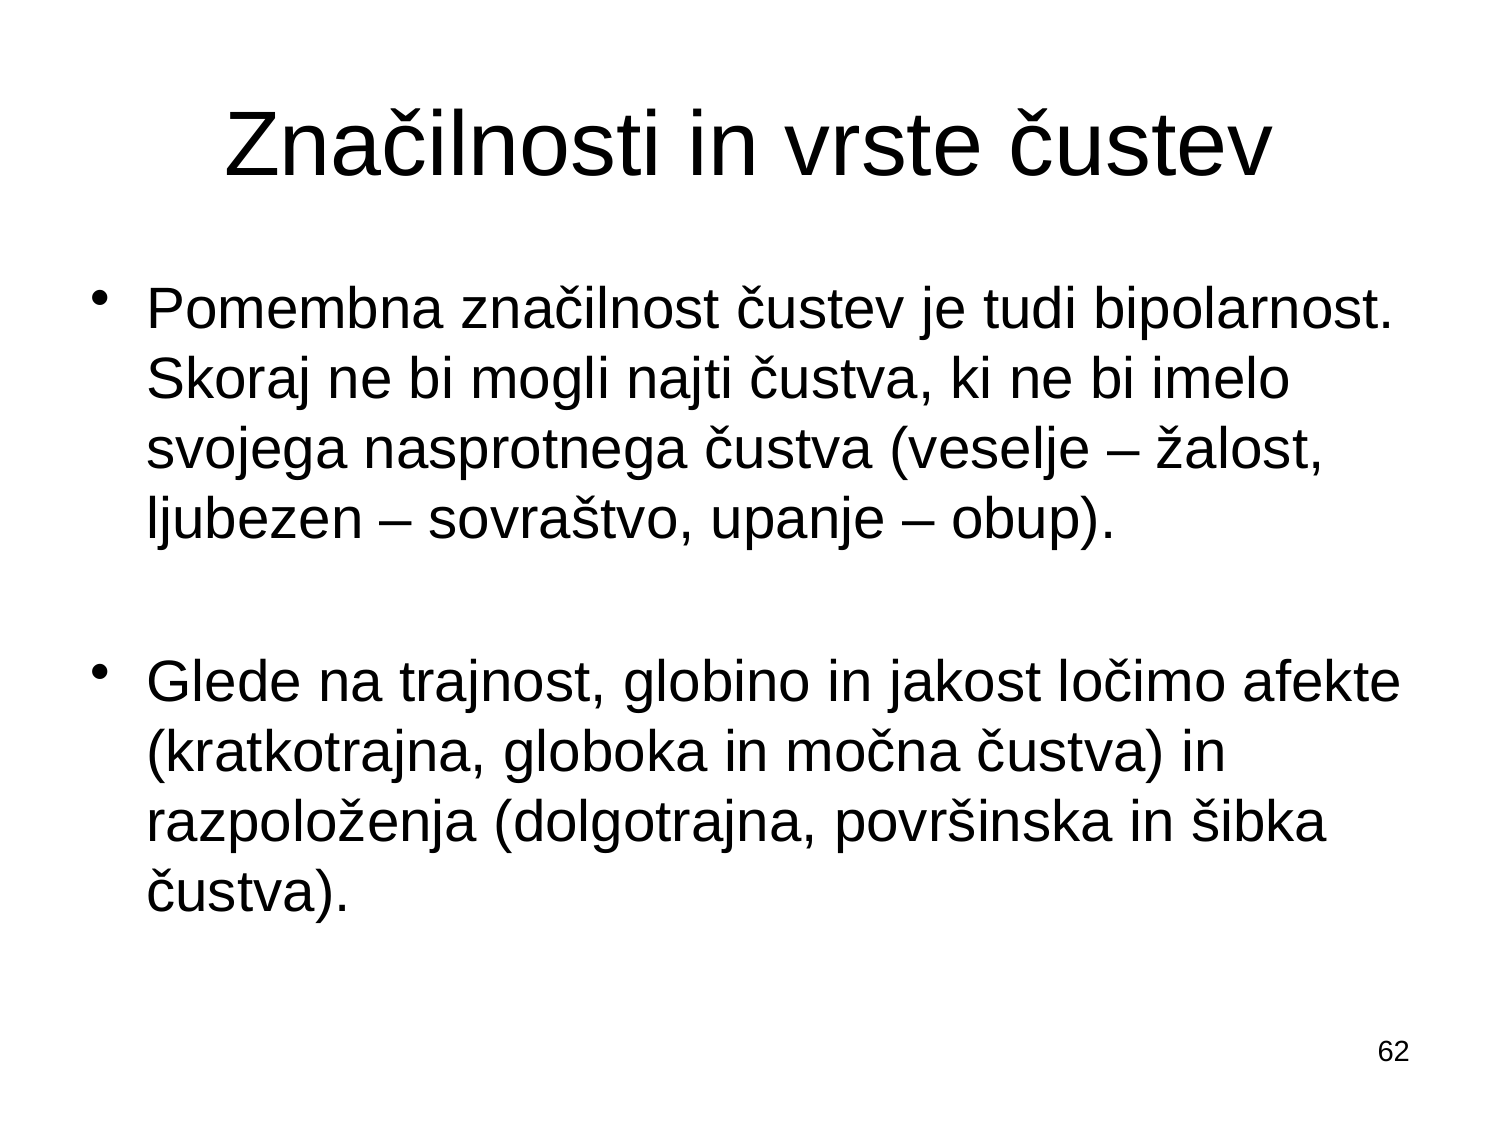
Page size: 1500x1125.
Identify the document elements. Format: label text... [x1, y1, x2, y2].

slide_number <number> [1074, 1024, 1425, 1103]
list Pomembna značilnost čustev je tudi bipolarnost. Skoraj ne bi mogli najti čustva, ki ne bi imelo svojega nasprotnega čustva (veselje – žalost, ljubezen – sovraštvo, upanje – obup). Glede na trajnost, globino in jakost ločimo afekte (kratkotrajna, globoka in močna čustva) in razpoloženja (dolgotrajna, površinska in šibka čustva). [75, 262, 1425, 1005]
title Značilnosti in vrste čustev [75, 45, 1425, 233]
